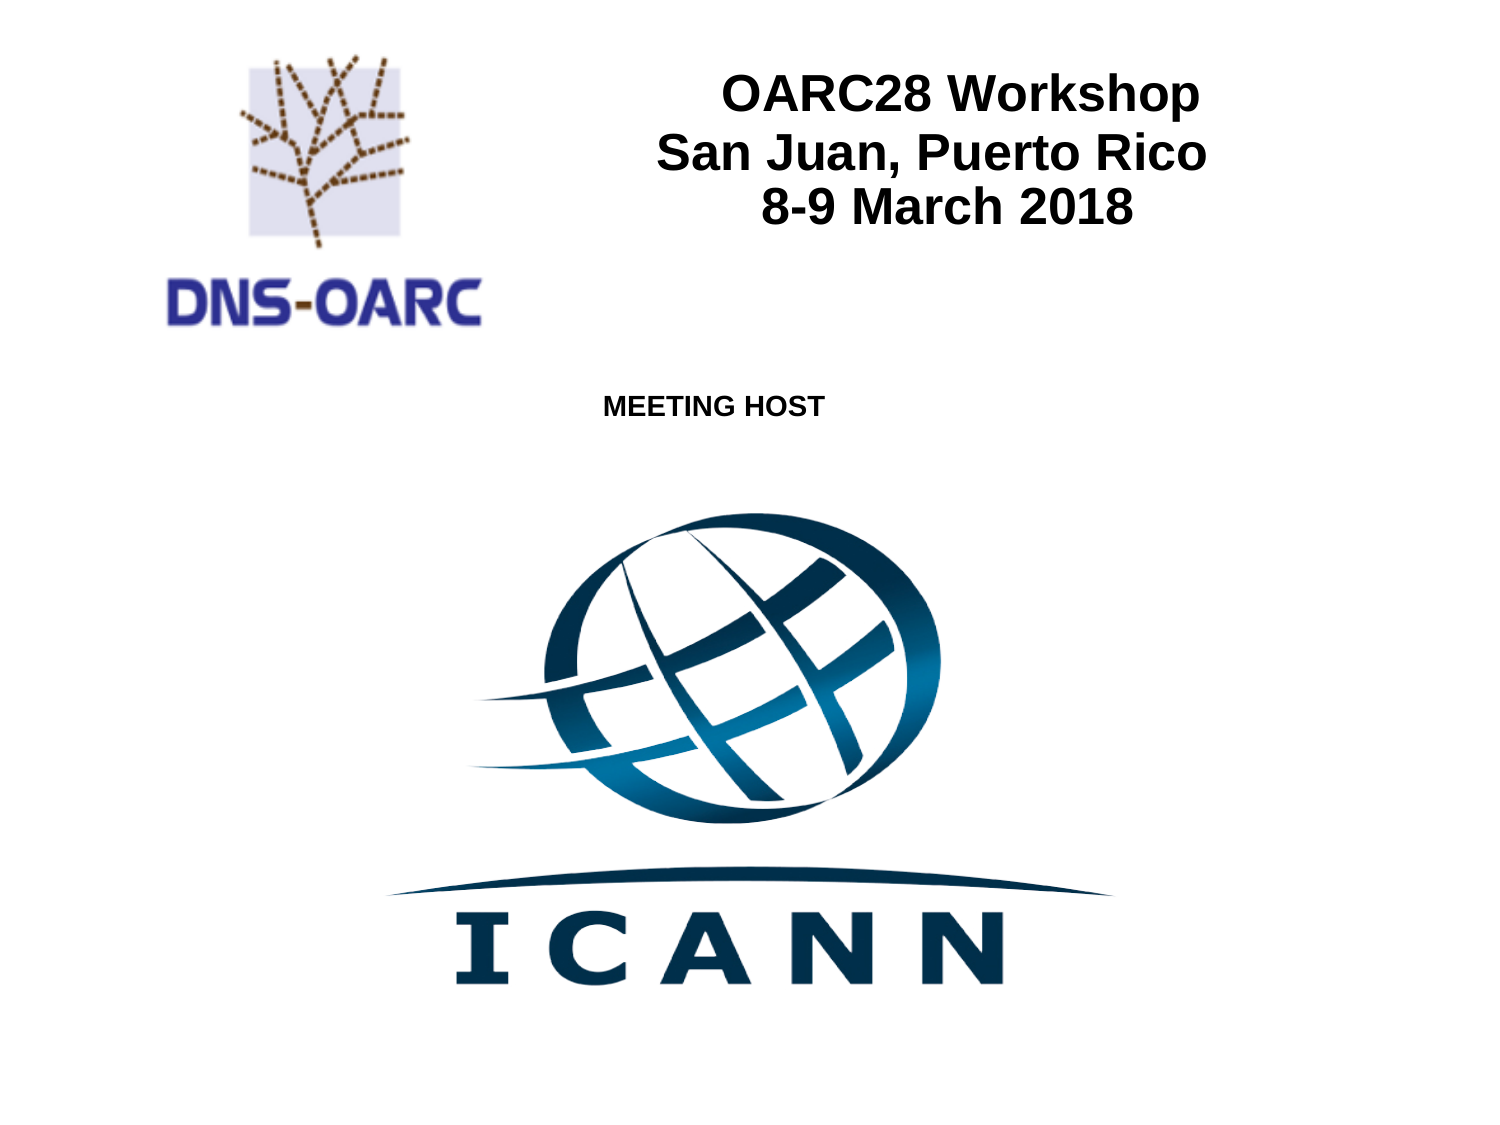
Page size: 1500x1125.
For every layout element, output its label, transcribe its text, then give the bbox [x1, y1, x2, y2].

text_box San Juan, Puerto Rico [656, 148, 1211, 205]
text_box MEETING HOST [602, 403, 898, 436]
text_box OARC28 Workshop [721, 89, 1204, 145]
picture [163, 49, 487, 332]
text_box 8-9 March 2018 [761, 202, 1142, 258]
picture [375, 506, 1126, 993]
